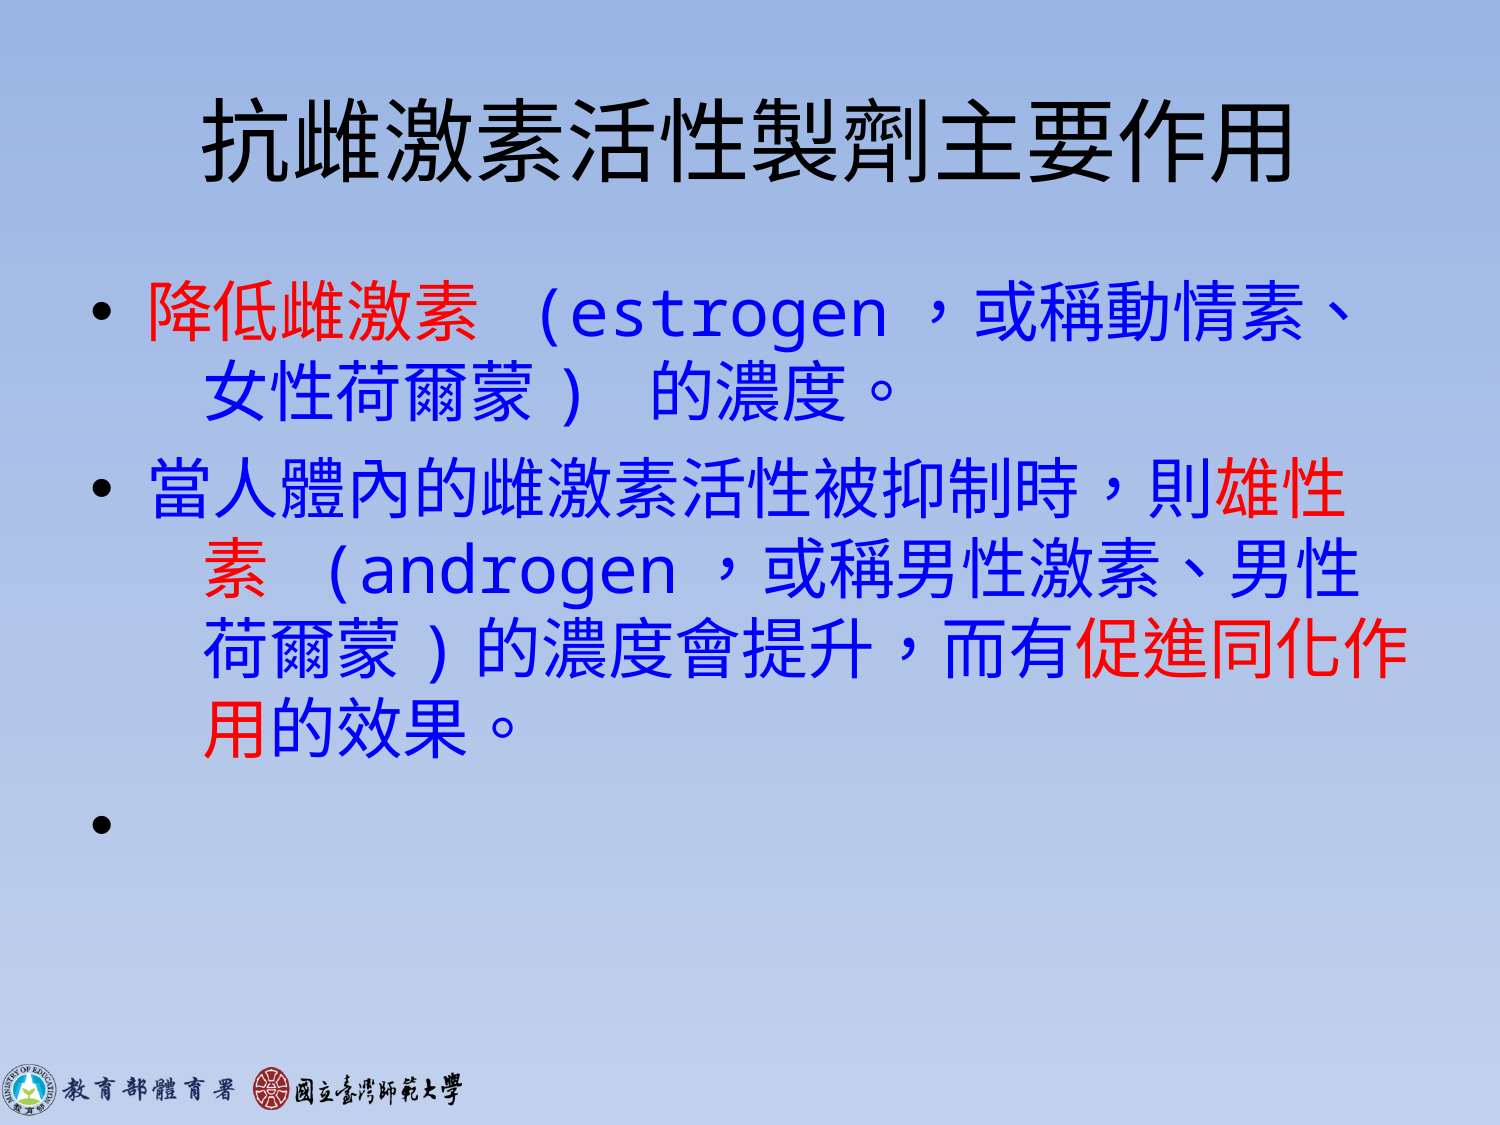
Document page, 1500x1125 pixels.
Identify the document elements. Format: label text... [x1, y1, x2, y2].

list 降低雌激素 (estrogen，或稱動情素、女性荷爾蒙) 的濃度。 當人體內的雌激素活性被抑制時，則雄性素 (androgen，或稱男性激素、男性荷爾蒙)的濃度會提升，而有促進同化作用的效果。 [75, 262, 1426, 1005]
title 抗雌激素活性製劑主要作用 [75, 45, 1426, 233]
